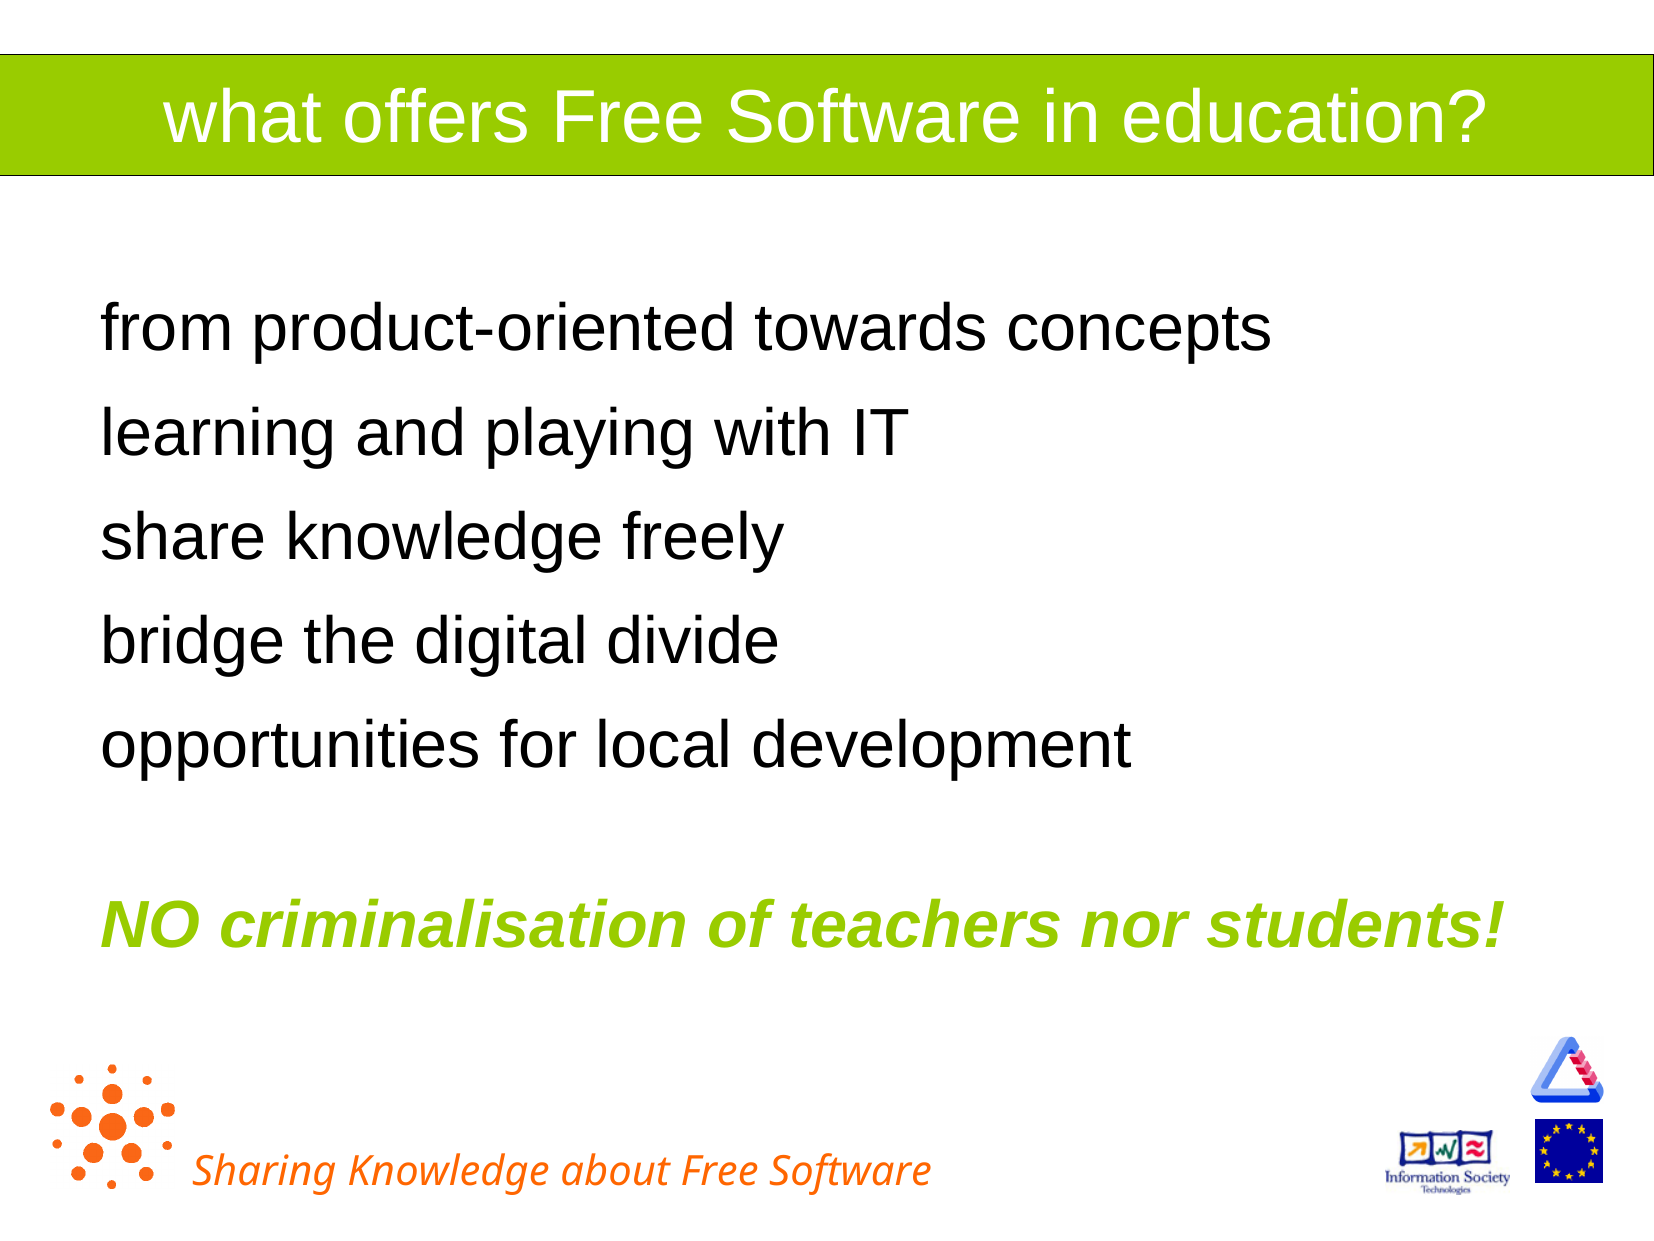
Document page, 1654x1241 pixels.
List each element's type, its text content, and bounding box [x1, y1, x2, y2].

picture [50, 1064, 175, 1189]
title what offers Free Software in education? [82, 60, 1571, 174]
list from product-oriented towards concepts learning and playing with IT share knowledge freely bridge the digital divide opportunities for local development NO criminalisation of teachers nor students! [82, 290, 1571, 1126]
picture [1385, 1130, 1510, 1195]
picture [1535, 1119, 1603, 1183]
picture [1571, 1036, 1604, 1104]
